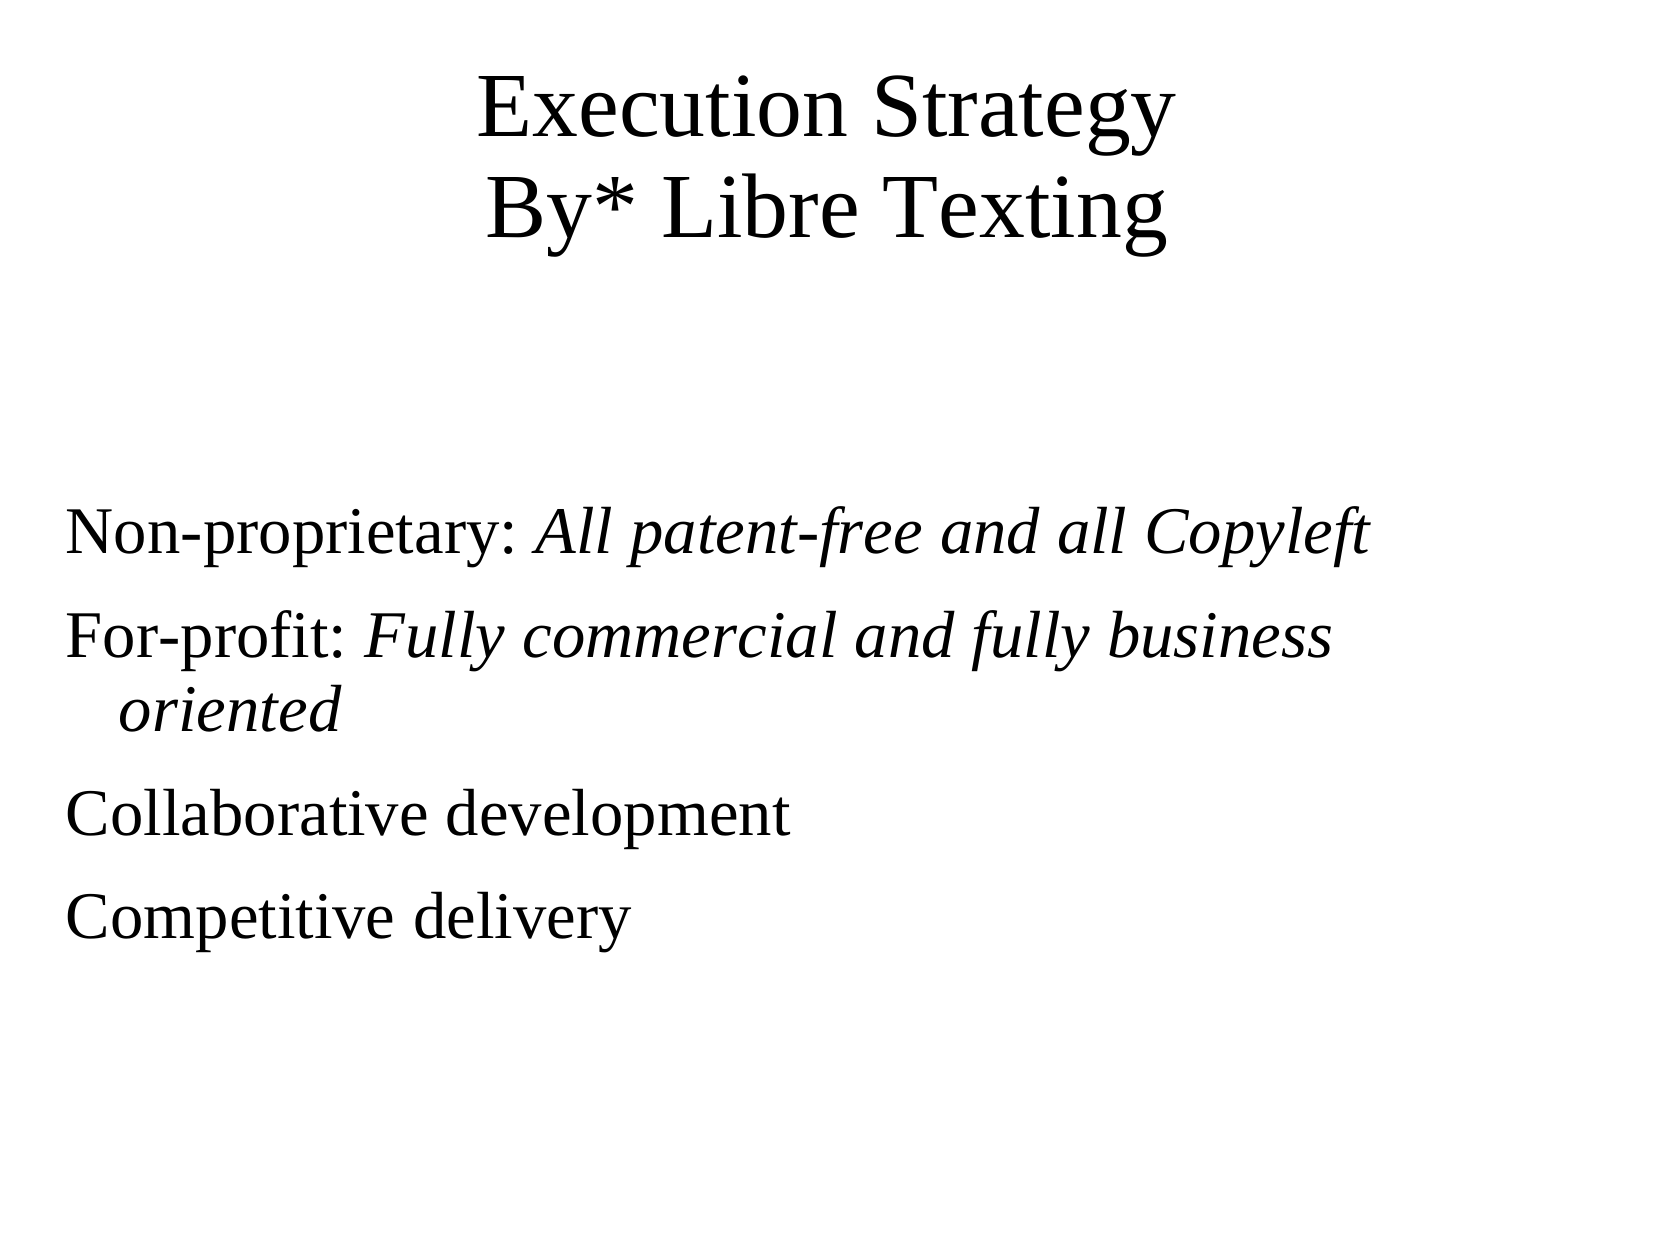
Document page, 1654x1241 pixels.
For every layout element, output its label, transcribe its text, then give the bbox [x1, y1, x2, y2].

list Non-proprietary: All patent-free and all Copyleft For-profit: Fully commercial and fully business oriented Collaborative development Competitive delivery [48, 494, 1573, 1066]
title Execution Strategy By* Libre Texting [121, 39, 1534, 374]
